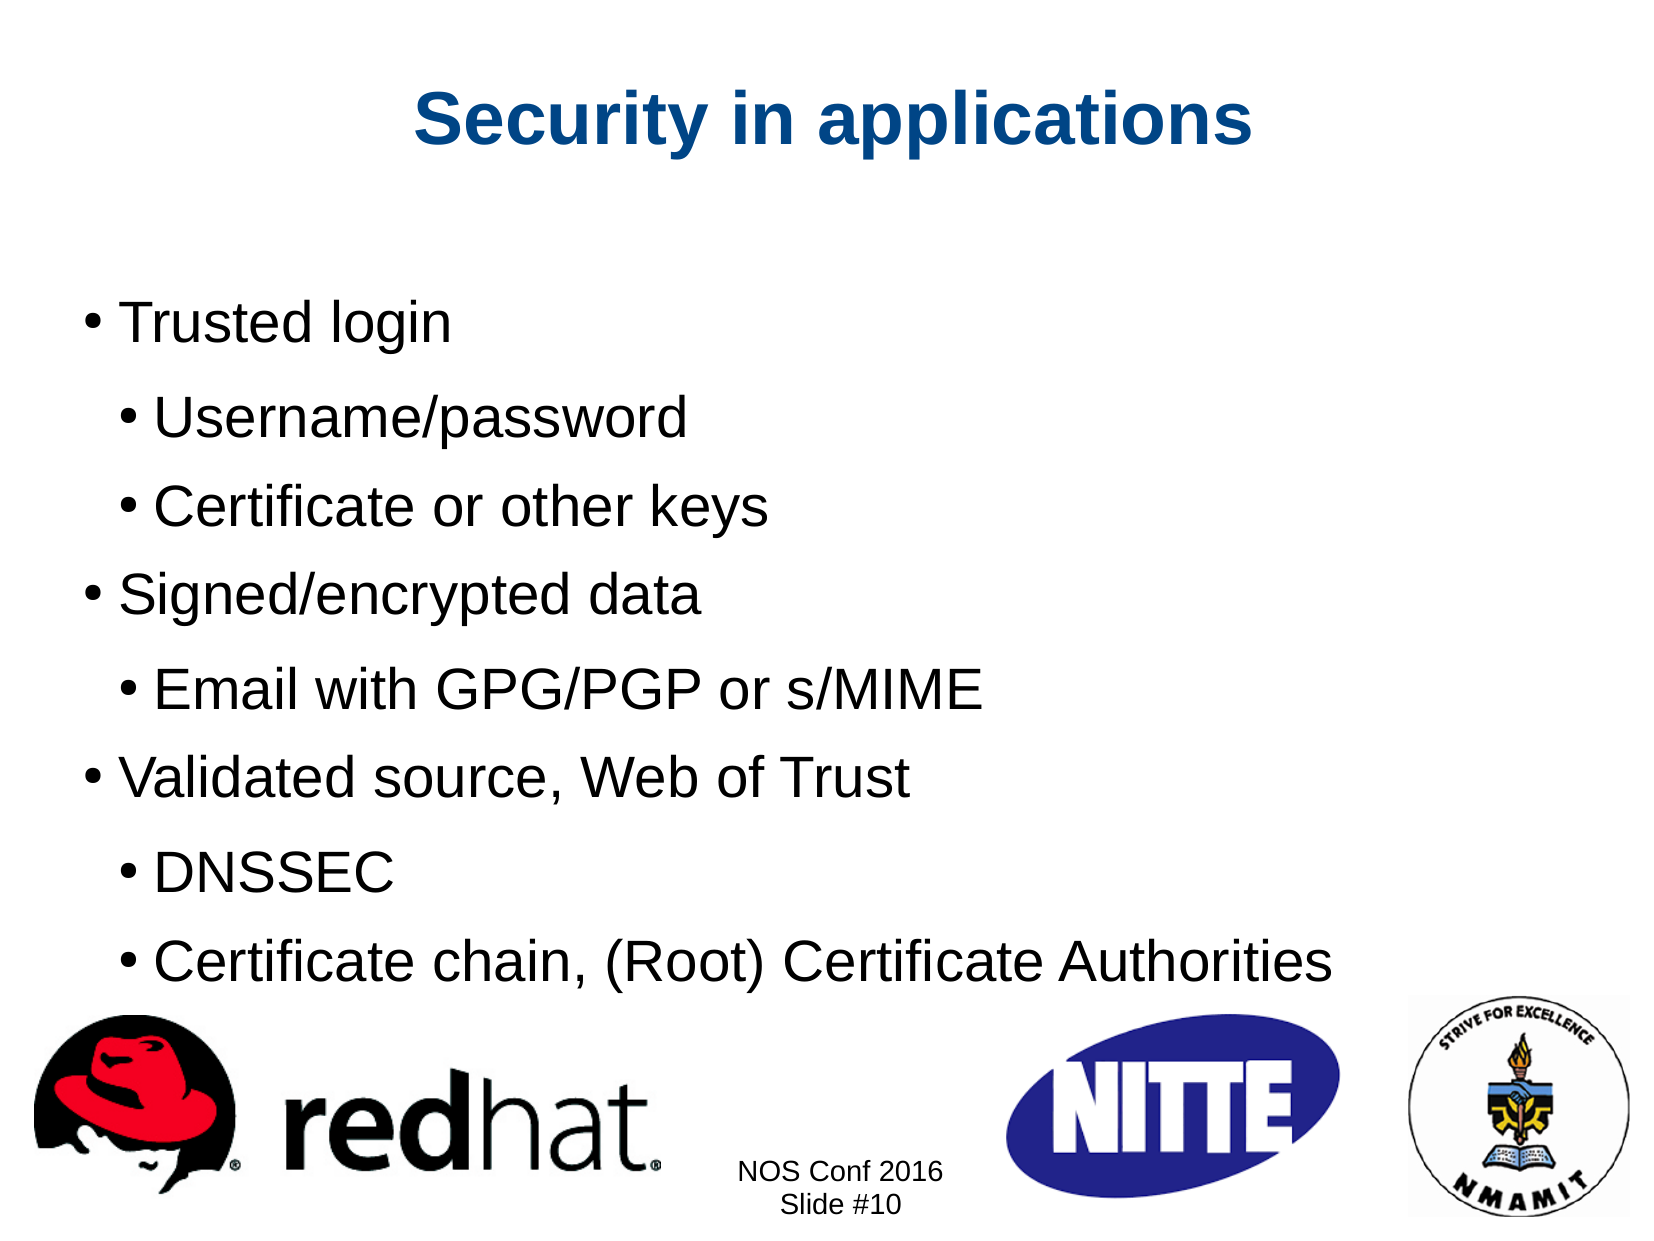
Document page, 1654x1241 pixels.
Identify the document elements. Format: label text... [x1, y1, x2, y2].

picture [1408, 995, 1630, 1217]
list Trusted login Username/password Certificate or other keys Signed/encrypted data Email with GPG/PGP or s/MIME Validated source, Web of Trust DNSSEC Certificate chain, (Root) Certificate Authorities [82, 290, 1571, 1010]
picture [34, 1015, 661, 1217]
title Security in applications [90, 15, 1579, 223]
picture [982, 1010, 1355, 1217]
